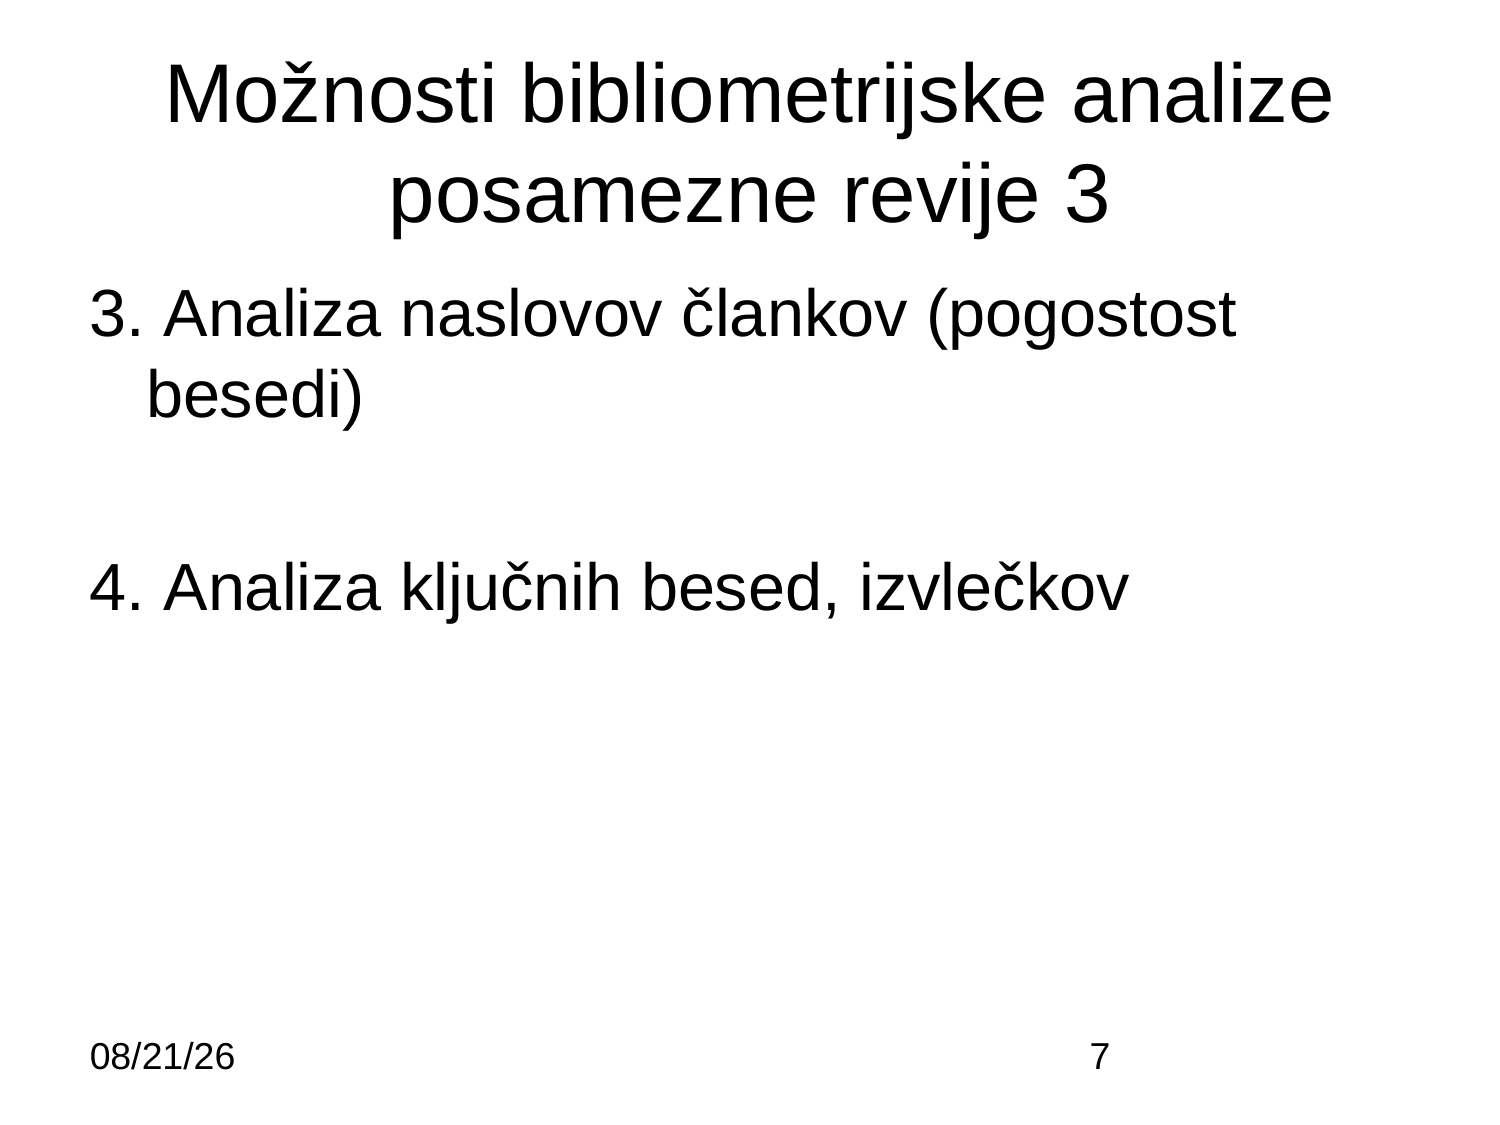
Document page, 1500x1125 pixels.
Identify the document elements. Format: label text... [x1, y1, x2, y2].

list 3. Analiza naslovov člankov (pogostost besedi) 4. Analiza ključnih besed, izvlečkov [75, 262, 1426, 1006]
title Možnosti bibliometrijske analize posamezne revije 3 [75, 31, 1426, 247]
